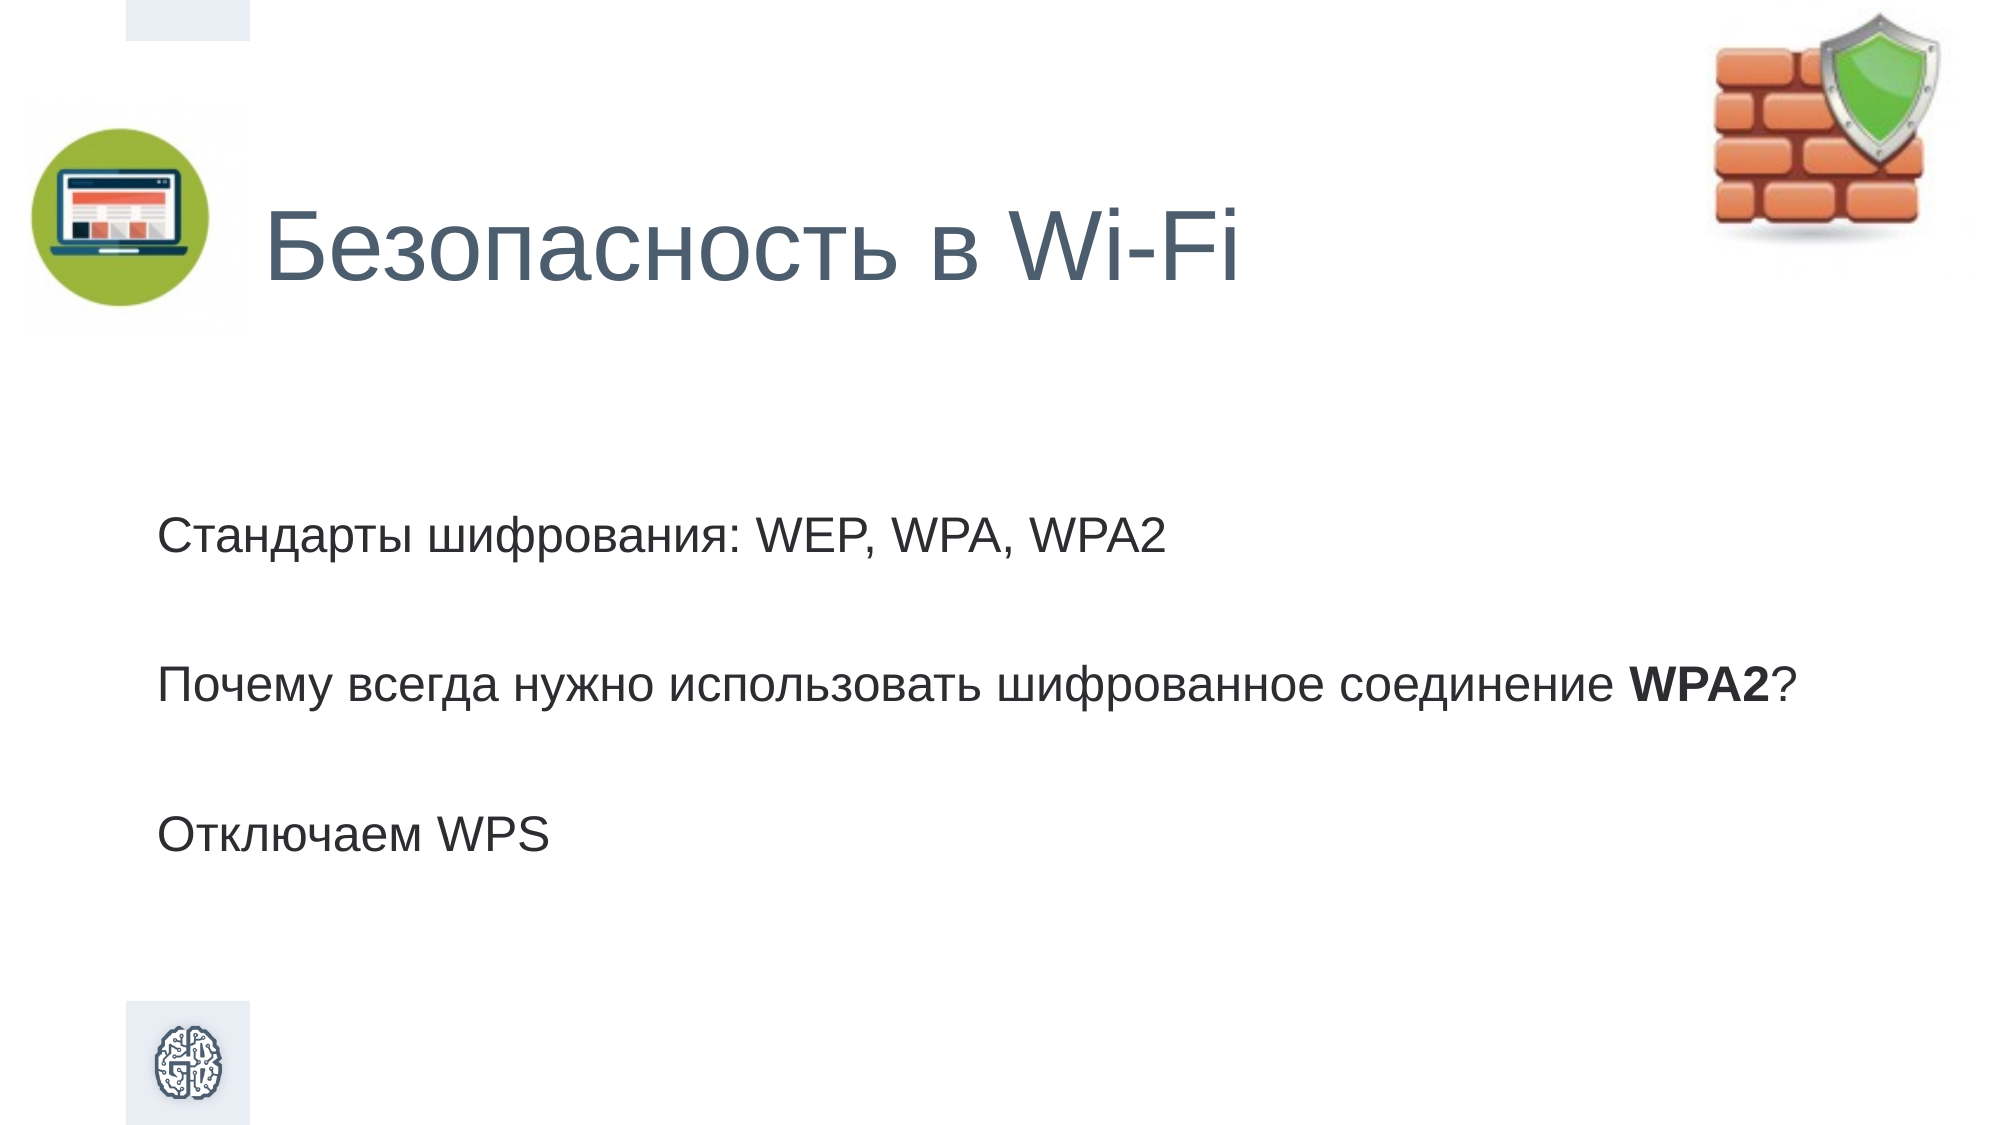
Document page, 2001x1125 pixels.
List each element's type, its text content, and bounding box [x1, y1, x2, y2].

picture [144, 1016, 232, 1110]
list Стандарты шифрования: WEP, WPA, WPA2 Почему всегда нужно использовать шифрованное соединение WPA2? Отключаем WPS [141, 431, 1833, 941]
title Безопасность в Wi-Fi [248, 124, 1752, 372]
picture [27, 102, 249, 336]
picture [1698, 0, 1977, 276]
